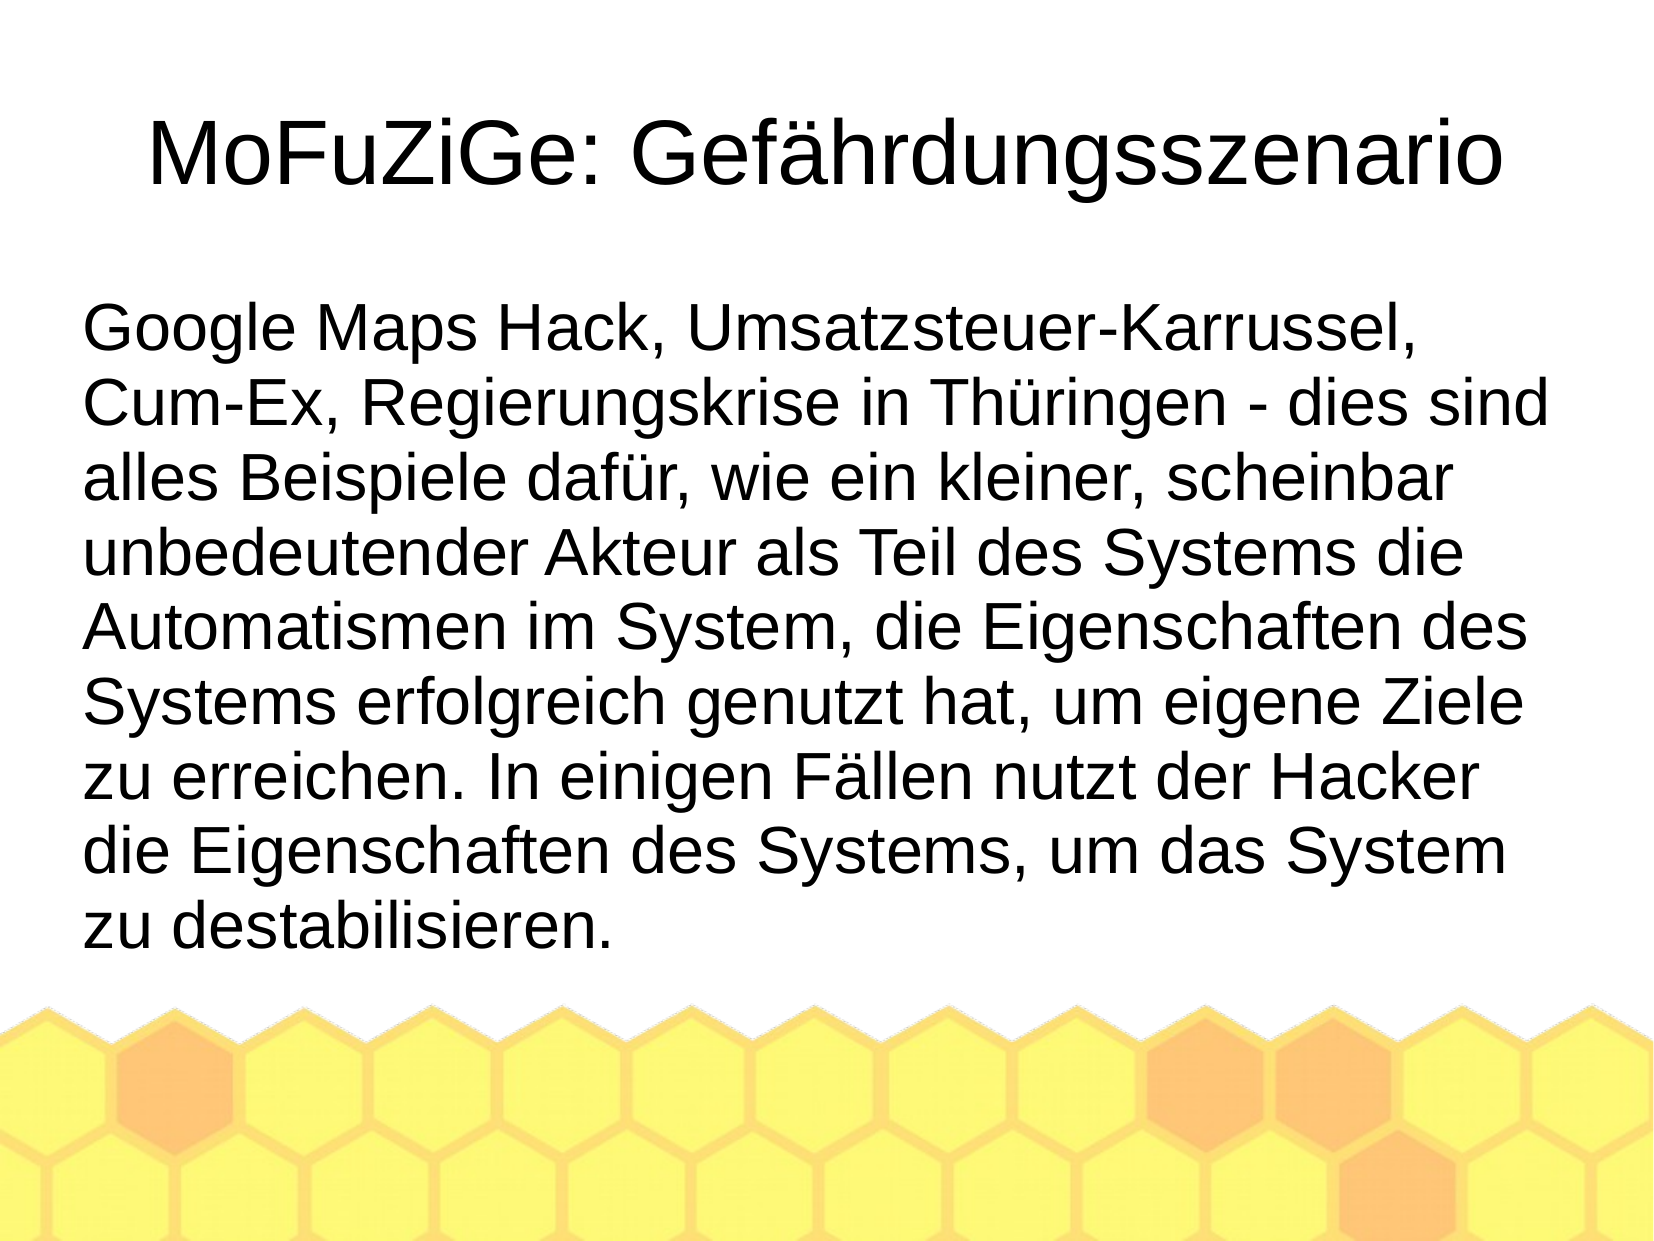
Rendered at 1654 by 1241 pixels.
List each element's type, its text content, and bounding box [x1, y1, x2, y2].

list Google Maps Hack, Umsatzsteuer-Karrussel, Cum-Ex, Regierungskrise in Thüringen - dies sind alles Beispiele dafür, wie ein kleiner, scheinbar unbedeutender Akteur als Teil des Systems die Automatismen im System, die Eigenschaften des Systems erfolgreich genutzt hat, um eigene Ziele zu erreichen. In einigen Fällen nutzt der Hacker die Eigenschaften des Systems, um das System zu destabilisieren. [82, 290, 1571, 1010]
picture [0, 1001, 1654, 1241]
title MoFuZiGe: Gefährdungsszenario [82, 49, 1571, 257]
